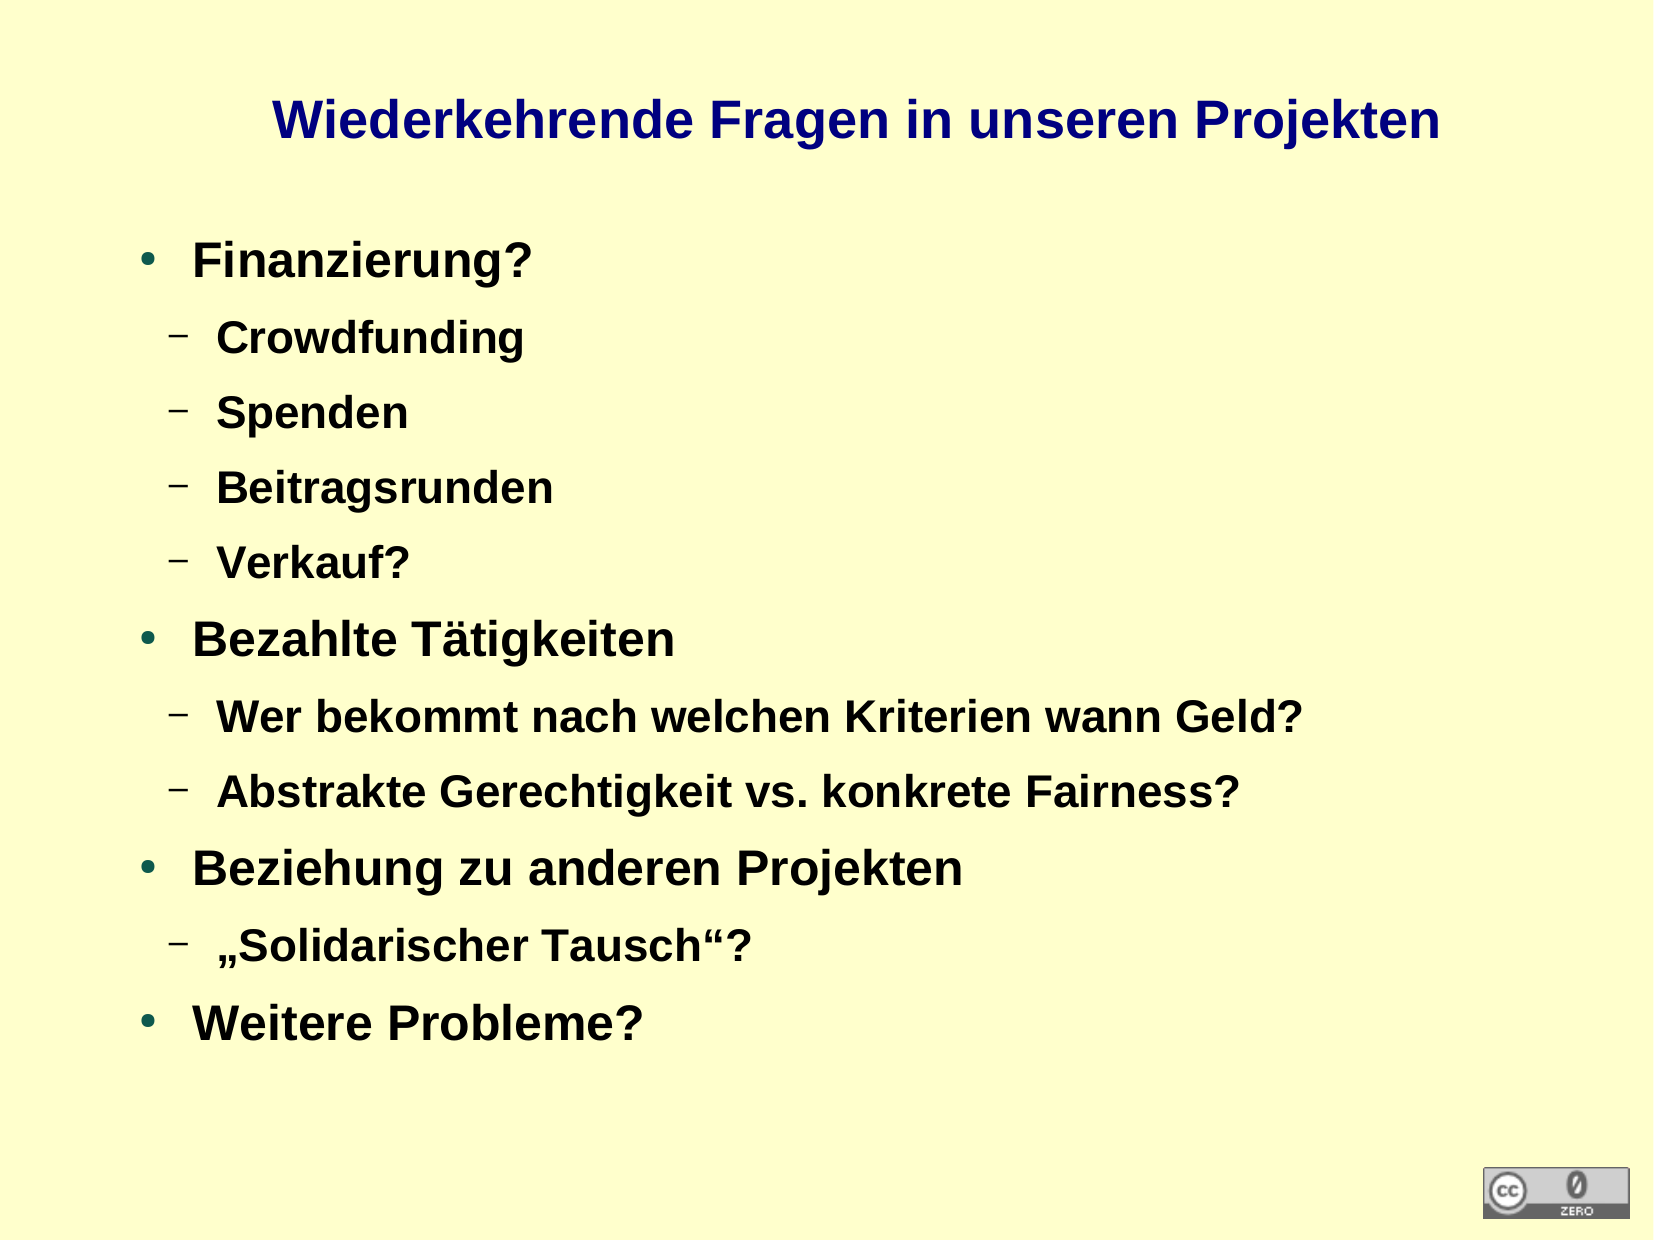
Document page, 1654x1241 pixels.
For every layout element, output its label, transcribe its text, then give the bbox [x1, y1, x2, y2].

picture [1483, 1167, 1630, 1219]
title Wiederkehrende Fragen in unseren Projekten [121, 61, 1595, 178]
list Finanzierung? Crowdfunding Spenden Beitragsrunden Verkauf? Bezahlte Tätigkeiten Wer bekommt nach welchen Kriterien wann Geld? Abstrakte Gerechtigkeit vs. konkrete Fairness? Beziehung zu anderen Projekten „Solidarischer Tausch“? Weitere Probleme? [121, 232, 1595, 1053]
